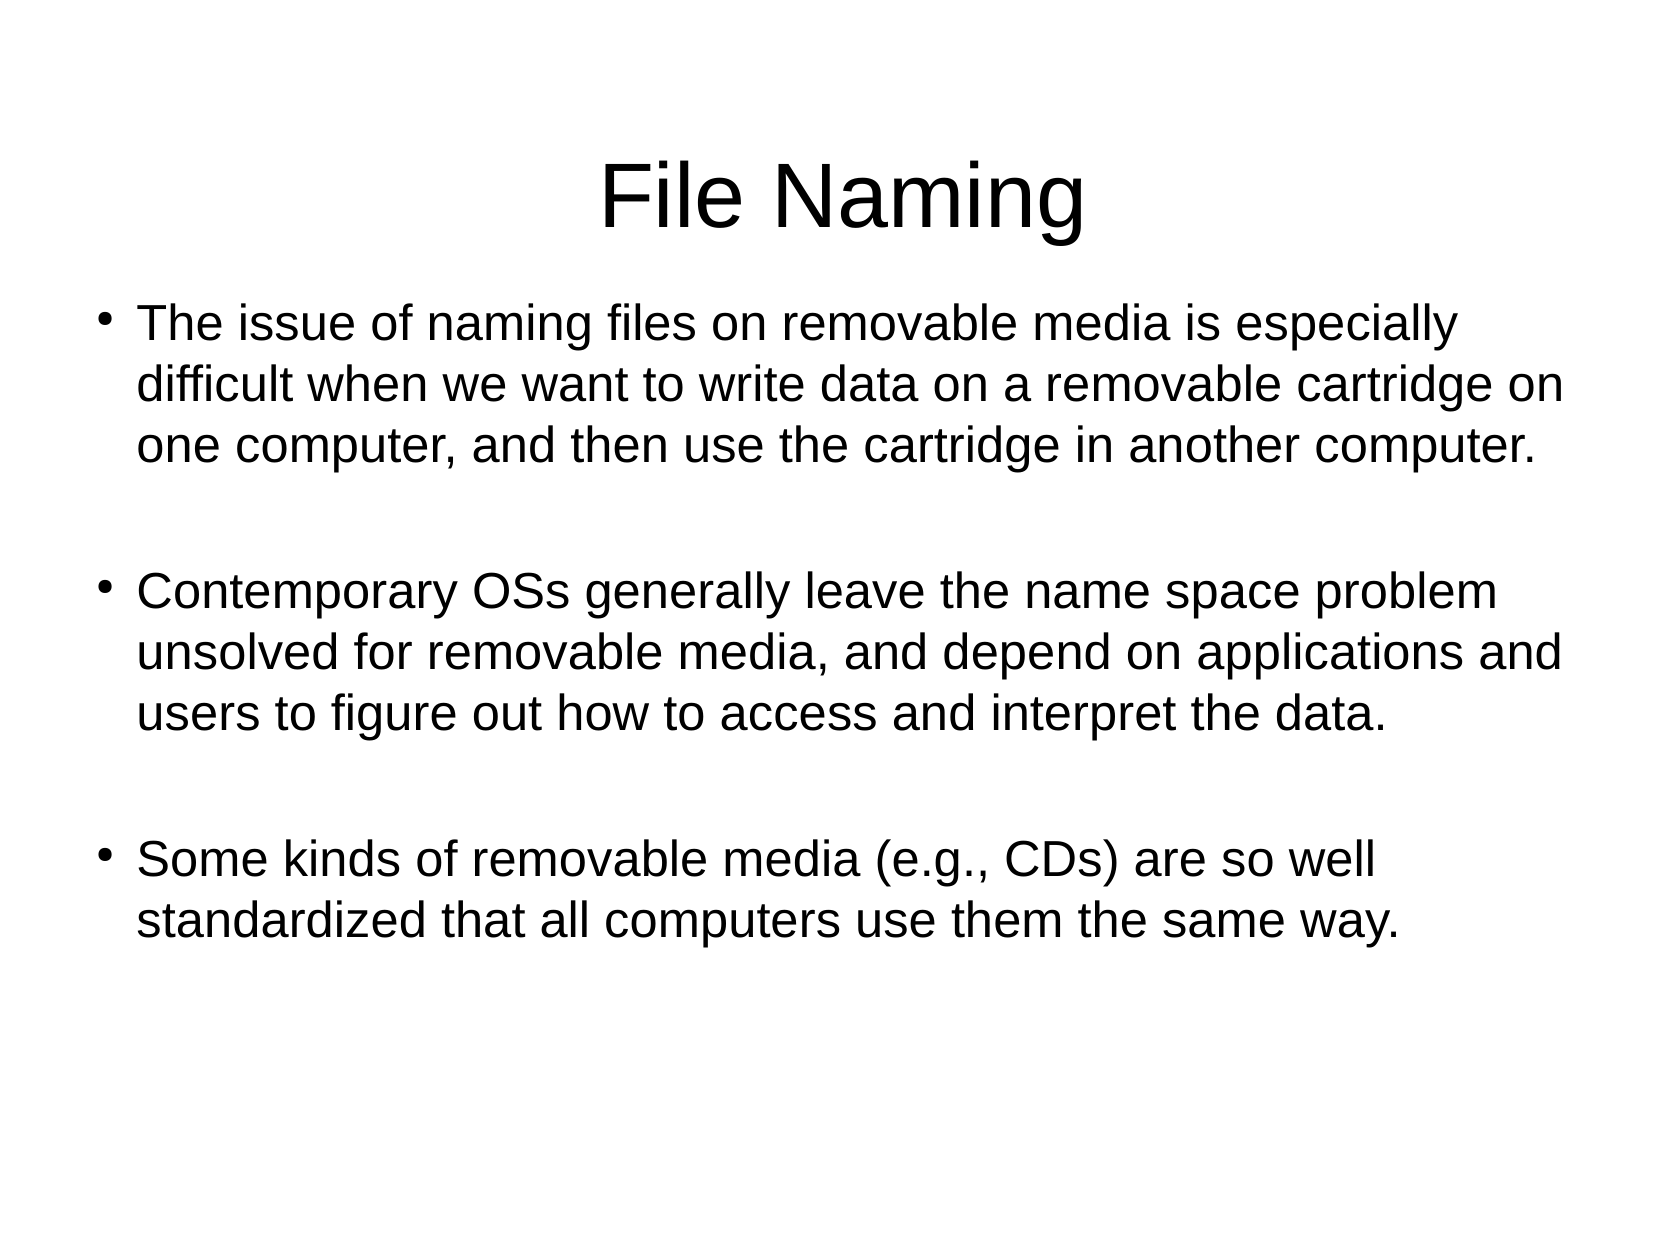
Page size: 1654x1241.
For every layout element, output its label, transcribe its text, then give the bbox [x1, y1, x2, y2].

list The issue of naming files on removable media is especially difficult when we want to write data on a removable cartridge on one computer, and then use the cartridge in another computer. Contemporary OSs generally leave the name space problem unsolved for removable media, and depend on applications and users to figure out how to access and interpret the data. Some kinds of removable media (e.g., CDs) are so well standardized that all computers use them the same way. [82, 290, 1571, 1010]
title File Naming [82, 49, 1571, 257]
